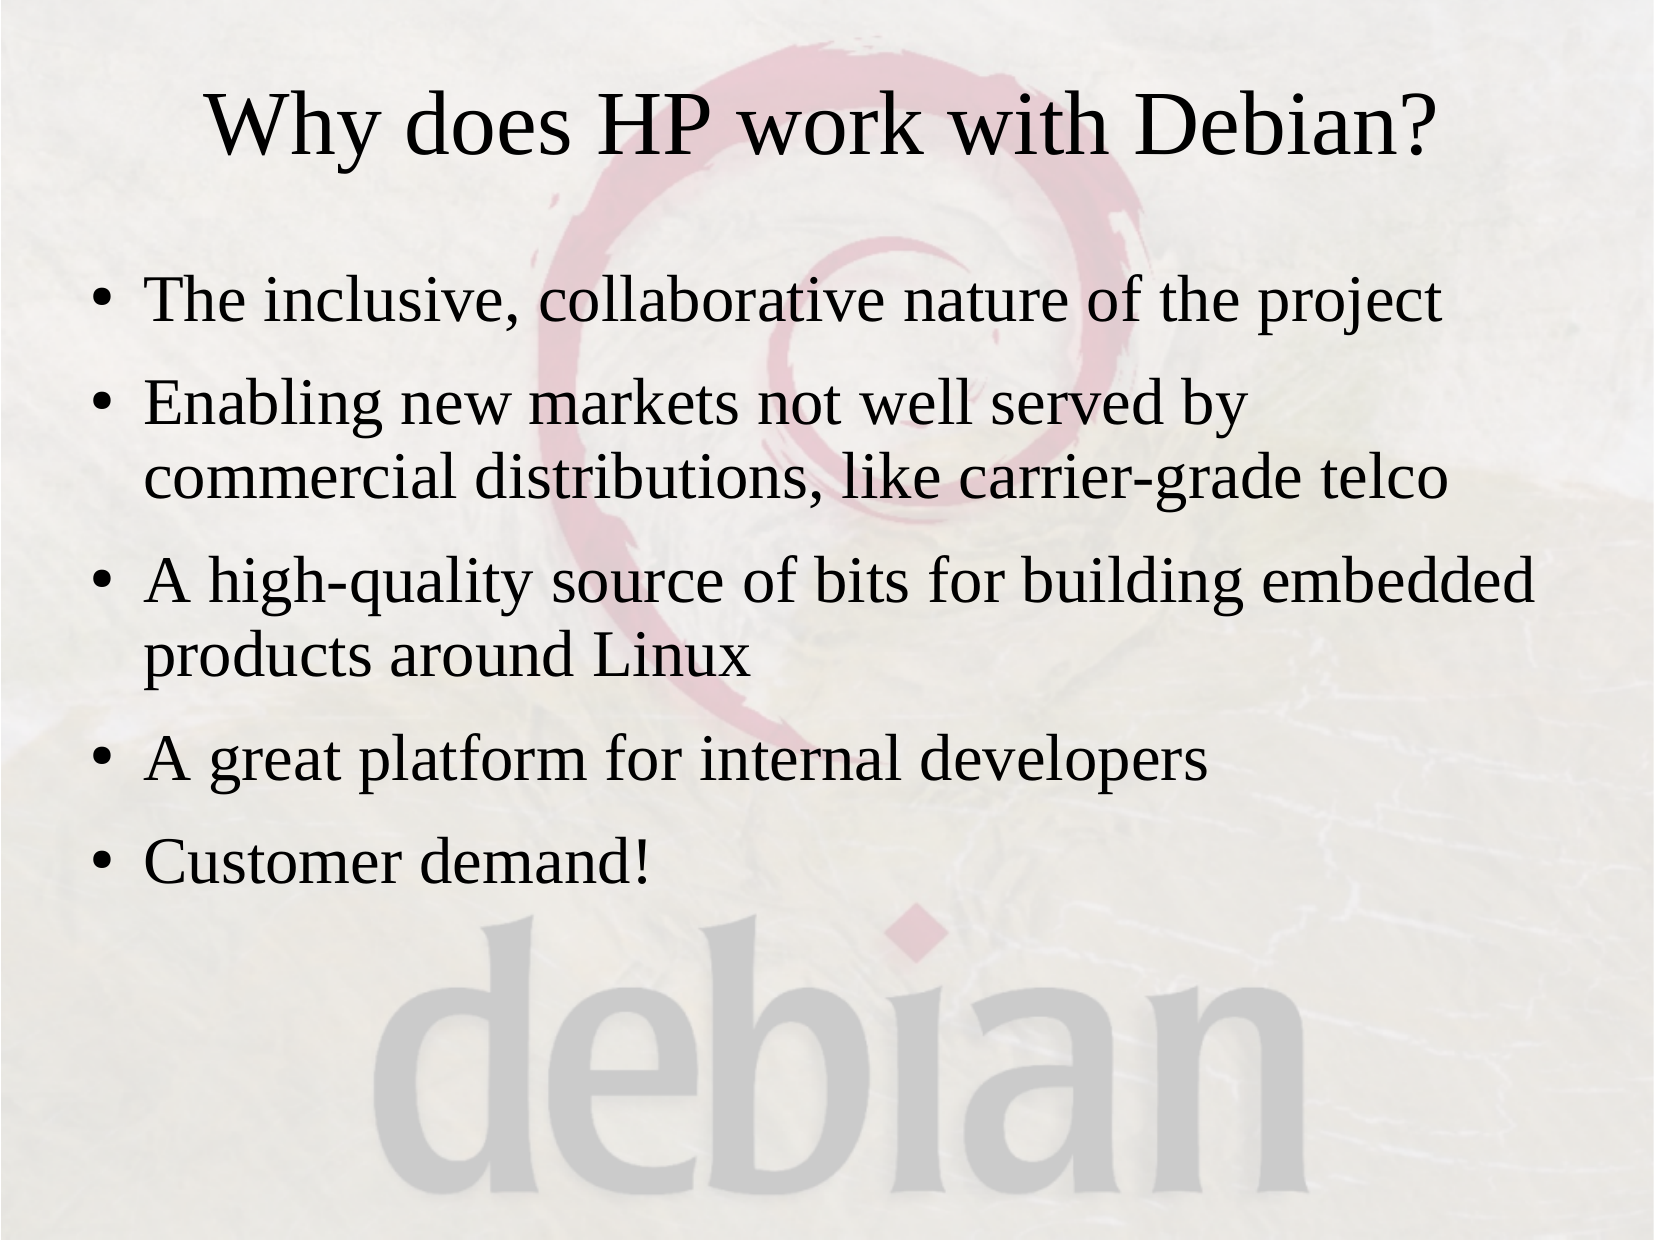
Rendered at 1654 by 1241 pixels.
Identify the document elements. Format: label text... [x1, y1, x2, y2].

picture [1, 0, 1654, 1240]
list The inclusive, collaborative nature of the project Enabling new markets not well served by commercial distributions, like carrier-grade telco A high-quality source of bits for building embedded products around Linux A great platform for internal developers Customer demand! [72, 261, 1567, 1069]
title Why does HP work with Debian? [77, 28, 1568, 218]
